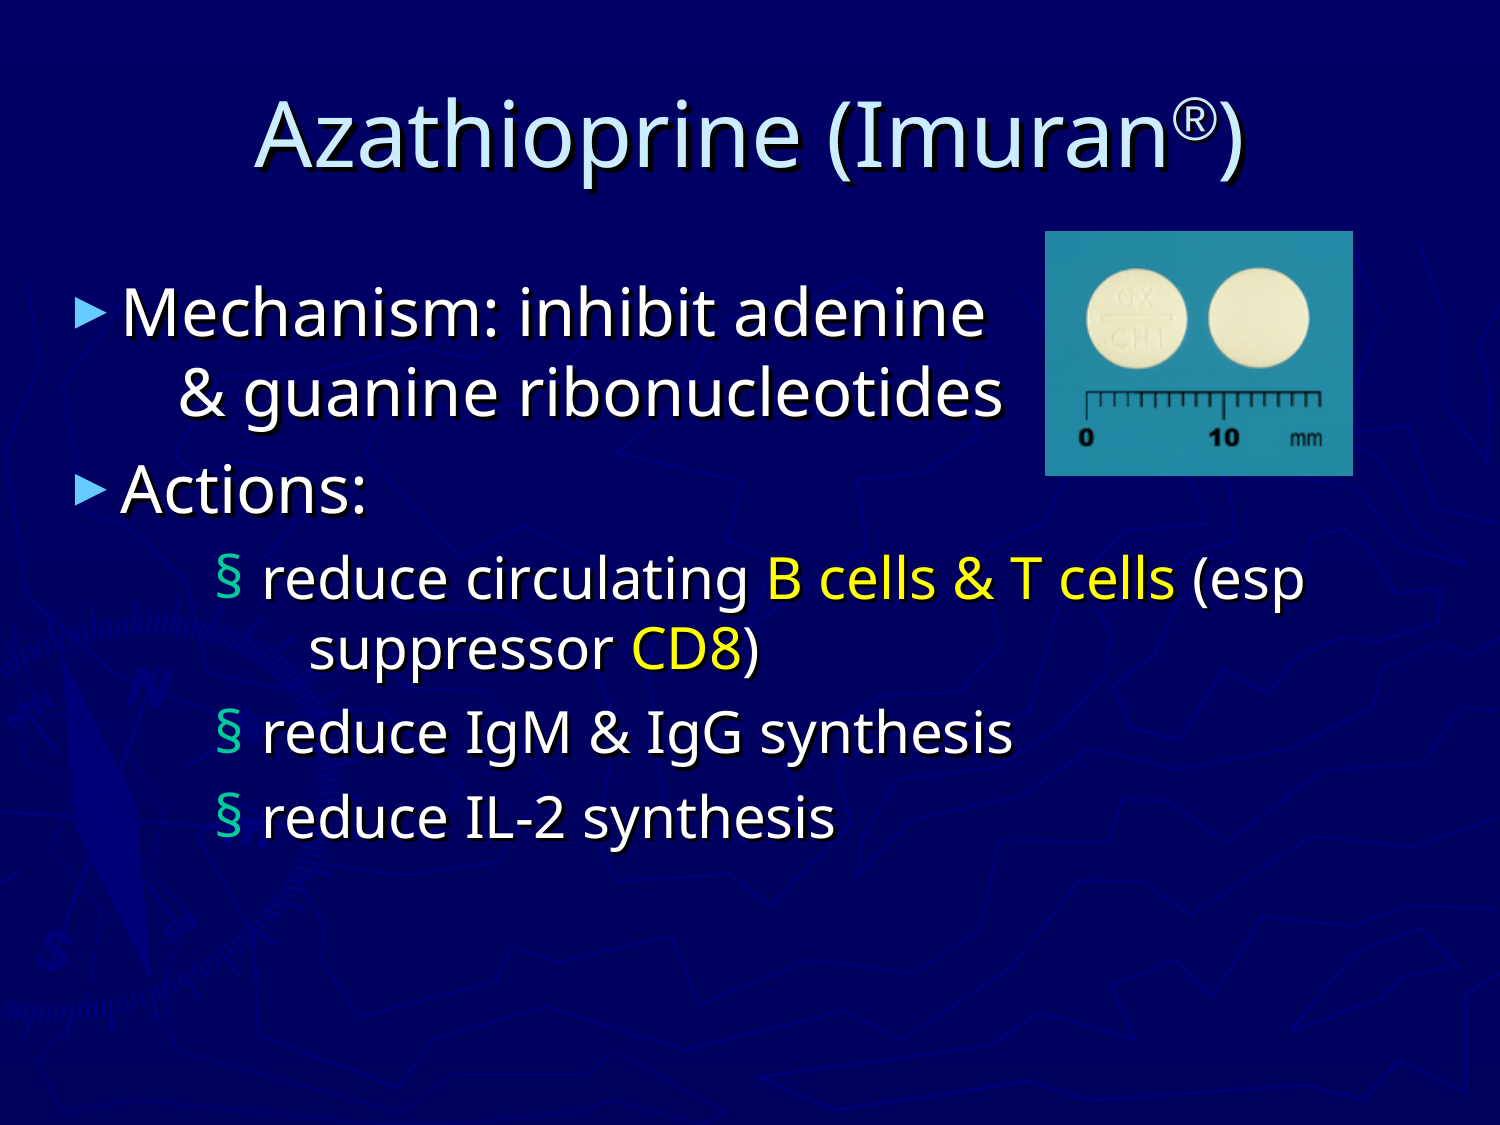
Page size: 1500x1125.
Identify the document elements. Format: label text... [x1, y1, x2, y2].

picture [1045, 231, 1353, 476]
title Azathioprine (Imuran®) [49, 37, 1451, 225]
list Mechanism: inhibit adenine & guanine ribonucleotides Actions: reduce circulating B cells & T cells (esp suppressor CD8) reduce IgM & IgG synthesis reduce IL-2 synthesis [49, 262, 1451, 1001]
